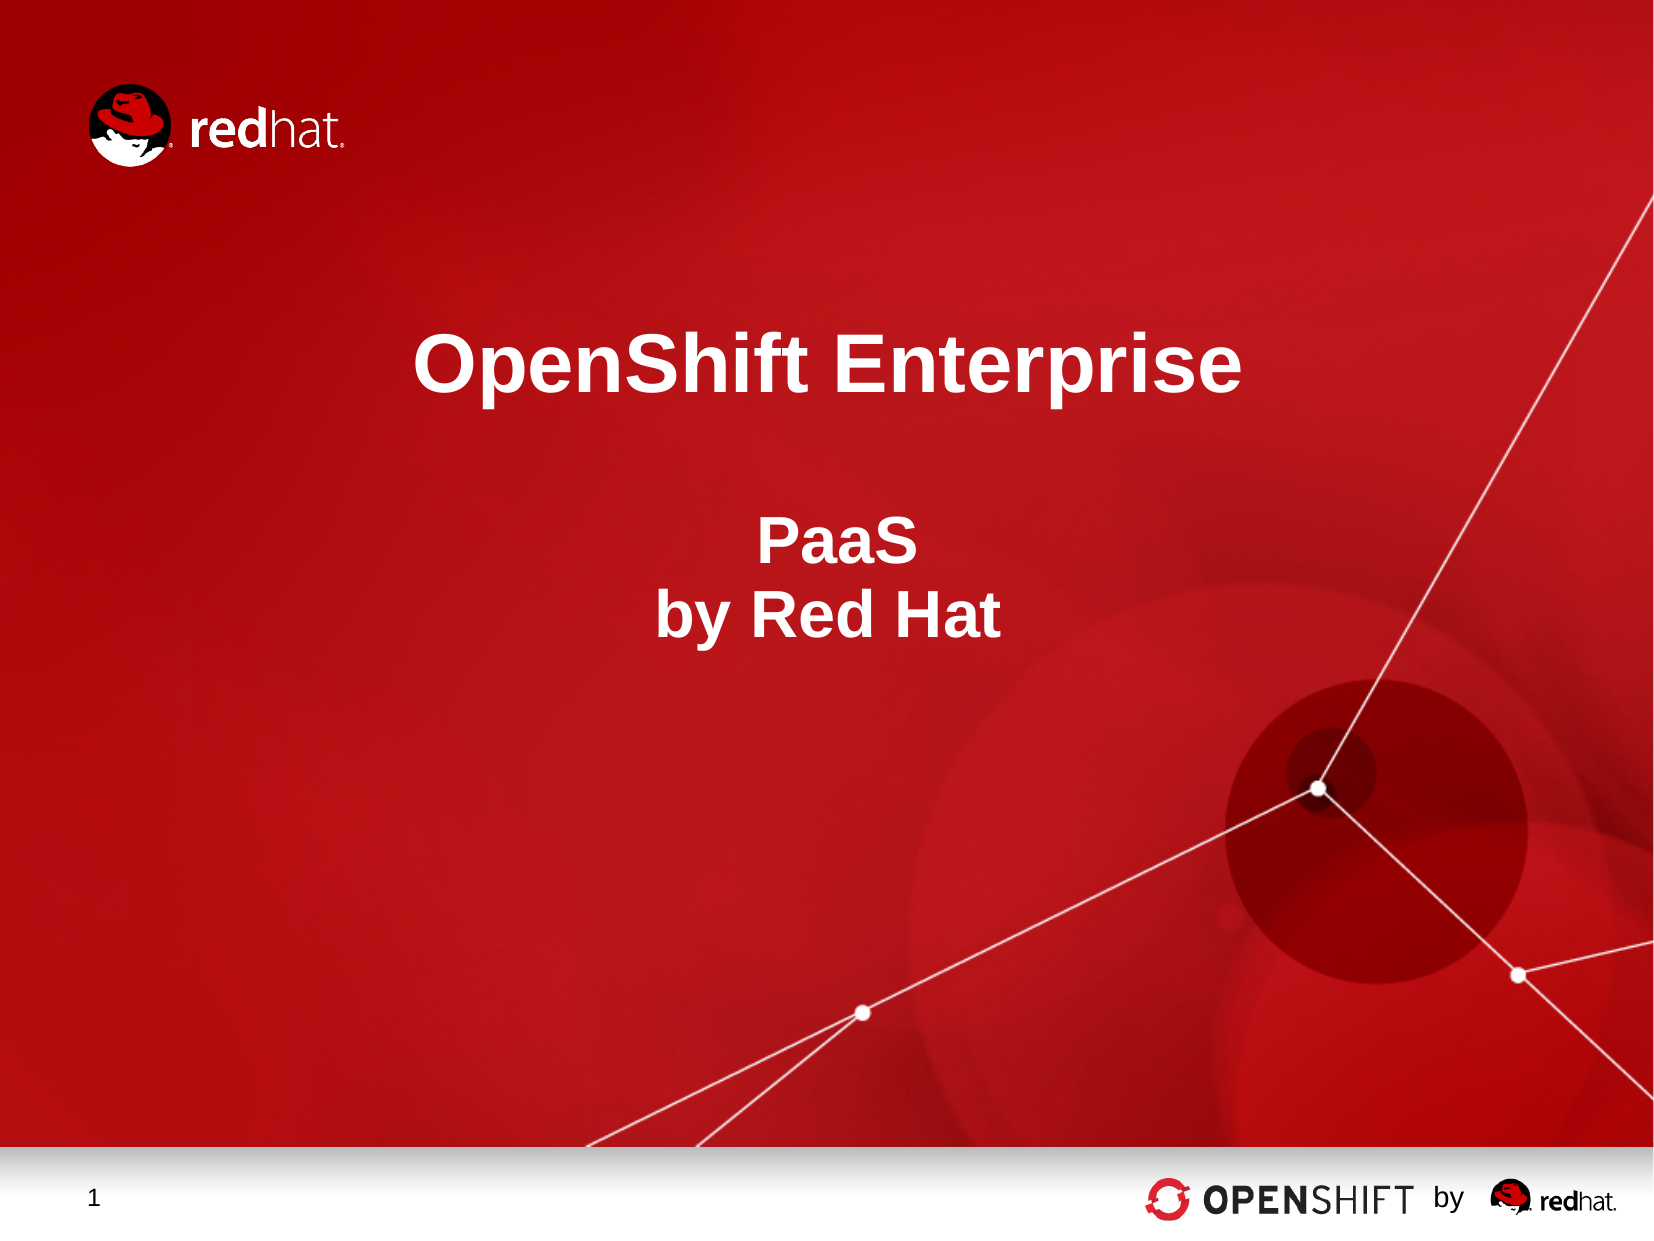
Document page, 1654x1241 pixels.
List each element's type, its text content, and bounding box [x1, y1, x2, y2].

text_box OpenShift Enterprise PaaS by Red Hat [209, 210, 1448, 431]
picture [0, 0, 1654, 1241]
